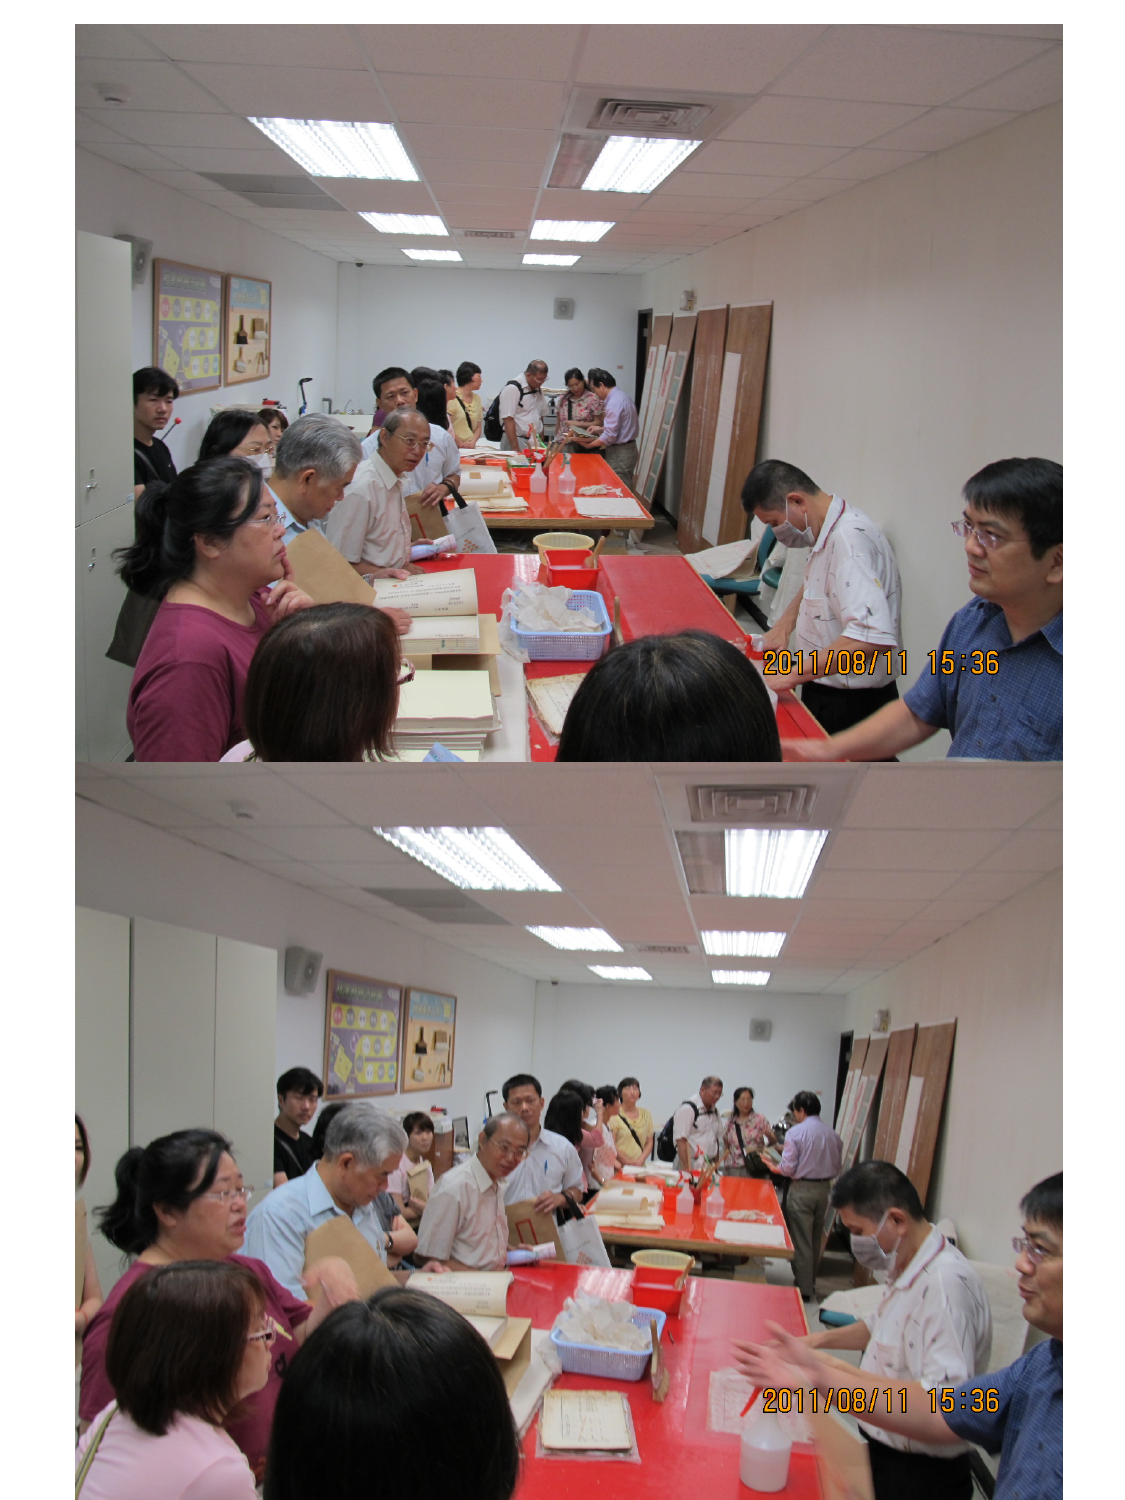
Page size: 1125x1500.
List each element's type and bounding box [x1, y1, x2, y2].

picture [75, 24, 1063, 1500]
